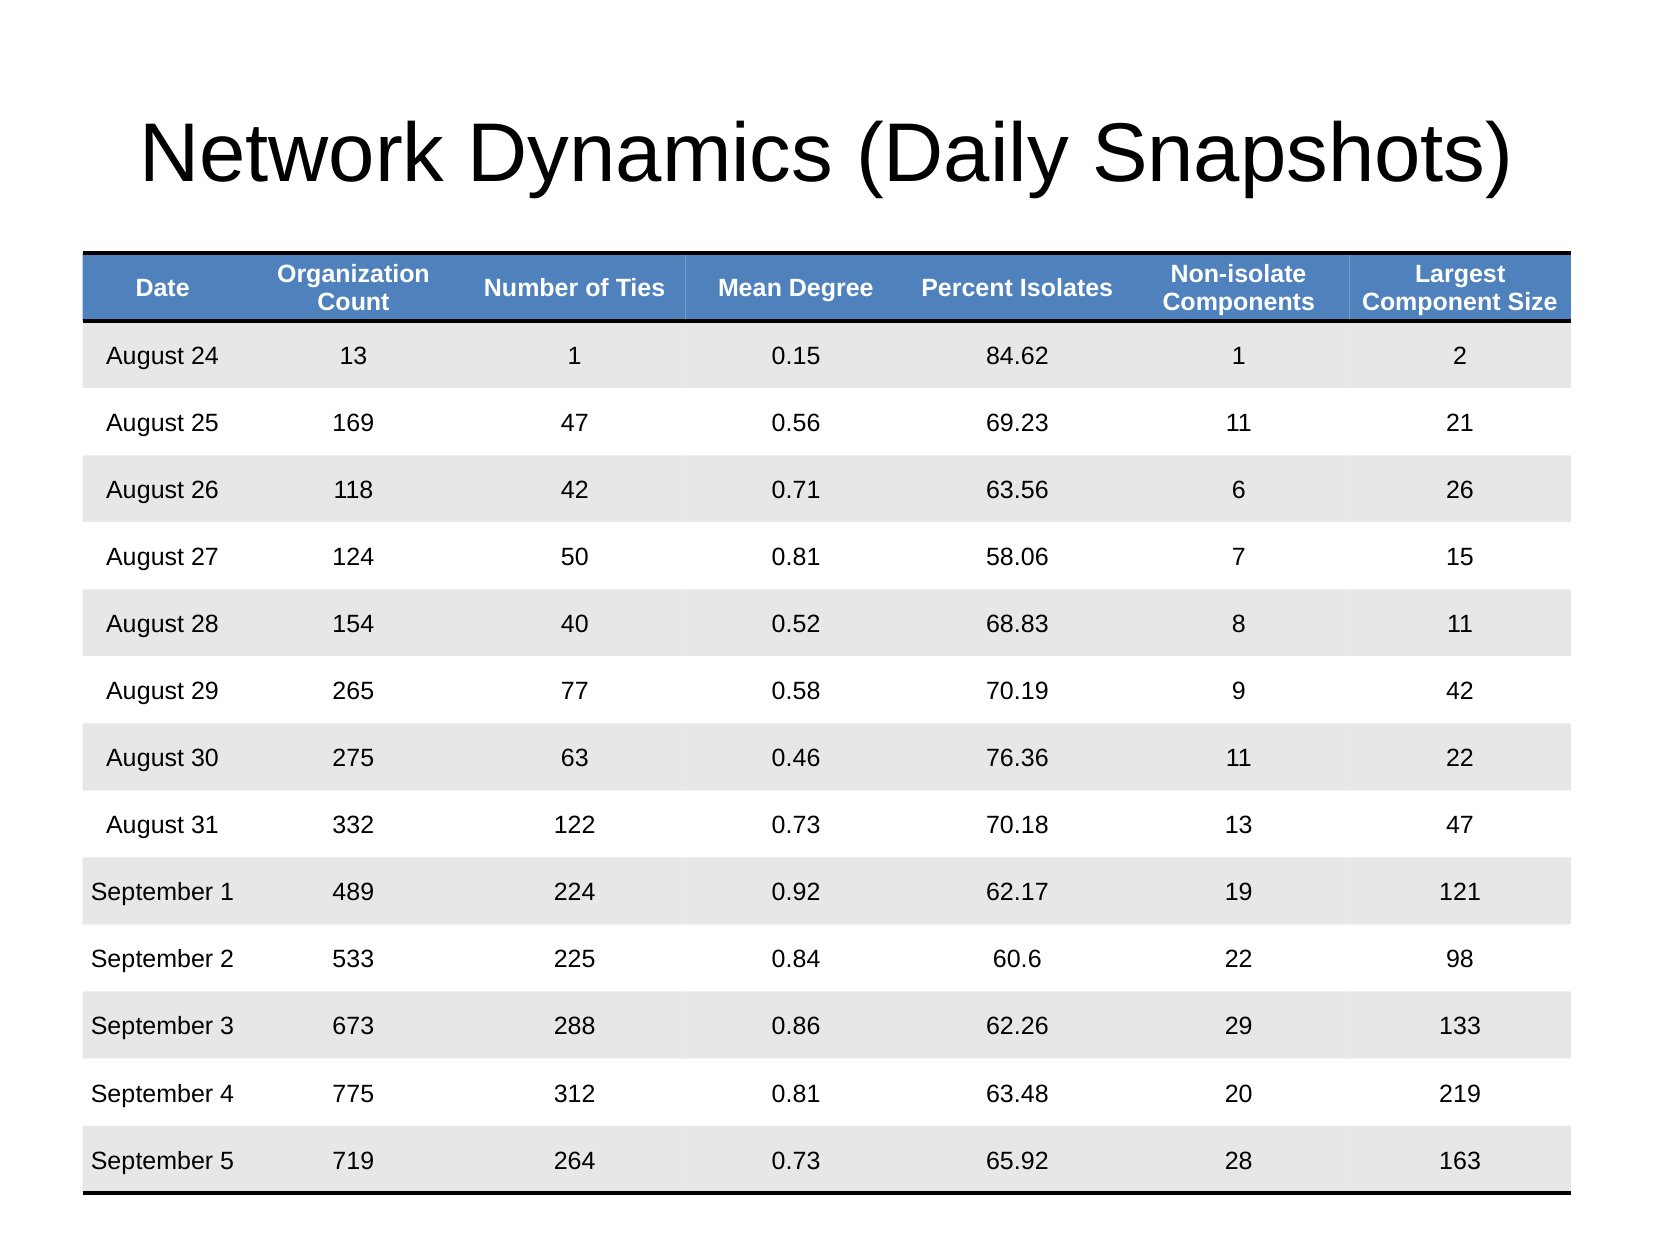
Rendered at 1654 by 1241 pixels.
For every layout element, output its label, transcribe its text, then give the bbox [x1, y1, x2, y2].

text_box 63.56 [906, 455, 1128, 522]
text_box 124 [242, 522, 464, 589]
text_box 489 [242, 857, 464, 924]
text_box 26 [1349, 455, 1571, 522]
text_box 65.92 [906, 1125, 1128, 1191]
text_box 163 [1349, 1125, 1571, 1191]
text_box 133 [1349, 991, 1571, 1058]
text_box 70.18 [906, 790, 1128, 857]
text_box 775 [242, 1058, 464, 1125]
text_box 28 [1128, 1125, 1349, 1191]
text_box 719 [242, 1125, 464, 1191]
text_box 76.36 [906, 723, 1128, 790]
text_box 69.23 [906, 388, 1128, 455]
text_box 122 [464, 790, 685, 857]
text_box Largest Component Size [1349, 255, 1571, 319]
text_box August 30 [82, 723, 242, 790]
text_box September 1 [82, 857, 242, 924]
text_box 50 [464, 522, 685, 589]
text_box 288 [464, 991, 685, 1058]
text_box 332 [242, 790, 464, 857]
text_box 0.86 [685, 991, 906, 1058]
text_box 8 [1128, 589, 1349, 656]
text_box Mean Degree [685, 255, 906, 319]
text_box 60.6 [906, 924, 1128, 991]
text_box 20 [1128, 1058, 1349, 1125]
text_box 63 [464, 723, 685, 790]
text_box 42 [464, 455, 685, 522]
text_box August 25 [82, 388, 242, 455]
text_box 0.15 [685, 323, 906, 388]
text_box Organization Count [242, 255, 464, 319]
text_box 121 [1349, 857, 1571, 924]
text_box 77 [464, 656, 685, 723]
text_box 22 [1128, 924, 1349, 991]
text_box September 5 [82, 1125, 242, 1191]
text_box 219 [1349, 1058, 1571, 1125]
text_box 15 [1349, 522, 1571, 589]
text_box 70.19 [906, 656, 1128, 723]
text_box 29 [1128, 991, 1349, 1058]
text_box 224 [464, 857, 685, 924]
text_box 264 [464, 1125, 685, 1191]
text_box August 26 [82, 455, 242, 522]
text_box 0.56 [685, 388, 906, 455]
text_box August 27 [82, 522, 242, 589]
text_box 62.17 [906, 857, 1128, 924]
text_box 47 [1349, 790, 1571, 857]
text_box August 31 [82, 790, 242, 857]
text_box 225 [464, 924, 685, 991]
title Network Dynamics (Daily Snapshots) [82, 34, 1571, 251]
text_box 1 [464, 323, 685, 388]
text_box 0.81 [685, 522, 906, 589]
text_box 0.58 [685, 656, 906, 723]
text_box 0.84 [685, 924, 906, 991]
text_box 11 [1349, 589, 1571, 656]
text_box September 2 [82, 924, 242, 991]
text_box August 28 [82, 589, 242, 656]
text_box 62.26 [906, 991, 1128, 1058]
text_box Date [82, 252, 242, 319]
text_box Number of Ties [464, 255, 685, 319]
text_box 11 [1128, 388, 1349, 455]
text_box 63.48 [906, 1058, 1128, 1125]
text_box 13 [242, 323, 464, 388]
text_box 0.73 [685, 790, 906, 857]
text_box 13 [1128, 790, 1349, 857]
text_box 154 [242, 589, 464, 656]
text_box Non-isolate Components [1128, 255, 1349, 319]
text_box 118 [242, 455, 464, 522]
text_box 275 [242, 723, 464, 790]
text_box 58.06 [906, 522, 1128, 589]
text_box 0.71 [685, 455, 906, 522]
text_box 0.73 [685, 1125, 906, 1191]
text_box September 3 [82, 991, 242, 1058]
text_box 0.92 [685, 857, 906, 924]
text_box 7 [1128, 522, 1349, 589]
text_box 0.52 [685, 589, 906, 656]
text_box 42 [1349, 656, 1571, 723]
text_box 1 [1128, 323, 1349, 388]
text_box 84.62 [906, 323, 1128, 388]
text_box 19 [1128, 857, 1349, 924]
text_box 6 [1128, 455, 1349, 522]
text_box 169 [242, 388, 464, 455]
text_box September 4 [82, 1058, 242, 1125]
text_box 40 [464, 589, 685, 656]
text_box 0.46 [685, 723, 906, 790]
text_box 11 [1128, 723, 1349, 790]
text_box 22 [1349, 723, 1571, 790]
text_box 265 [242, 656, 464, 723]
text_box 68.83 [906, 589, 1128, 656]
text_box 9 [1128, 656, 1349, 723]
text_box 98 [1349, 924, 1571, 991]
text_box August 29 [82, 656, 242, 723]
text_box 312 [464, 1058, 685, 1125]
text_box August 24 [82, 320, 242, 388]
text_box 0.81 [685, 1058, 906, 1125]
text_box 21 [1349, 388, 1571, 455]
text_box 2 [1349, 323, 1571, 388]
text_box 533 [242, 924, 464, 991]
text_box Percent Isolates [906, 255, 1128, 319]
text_box 47 [464, 388, 685, 455]
text_box 673 [242, 991, 464, 1058]
